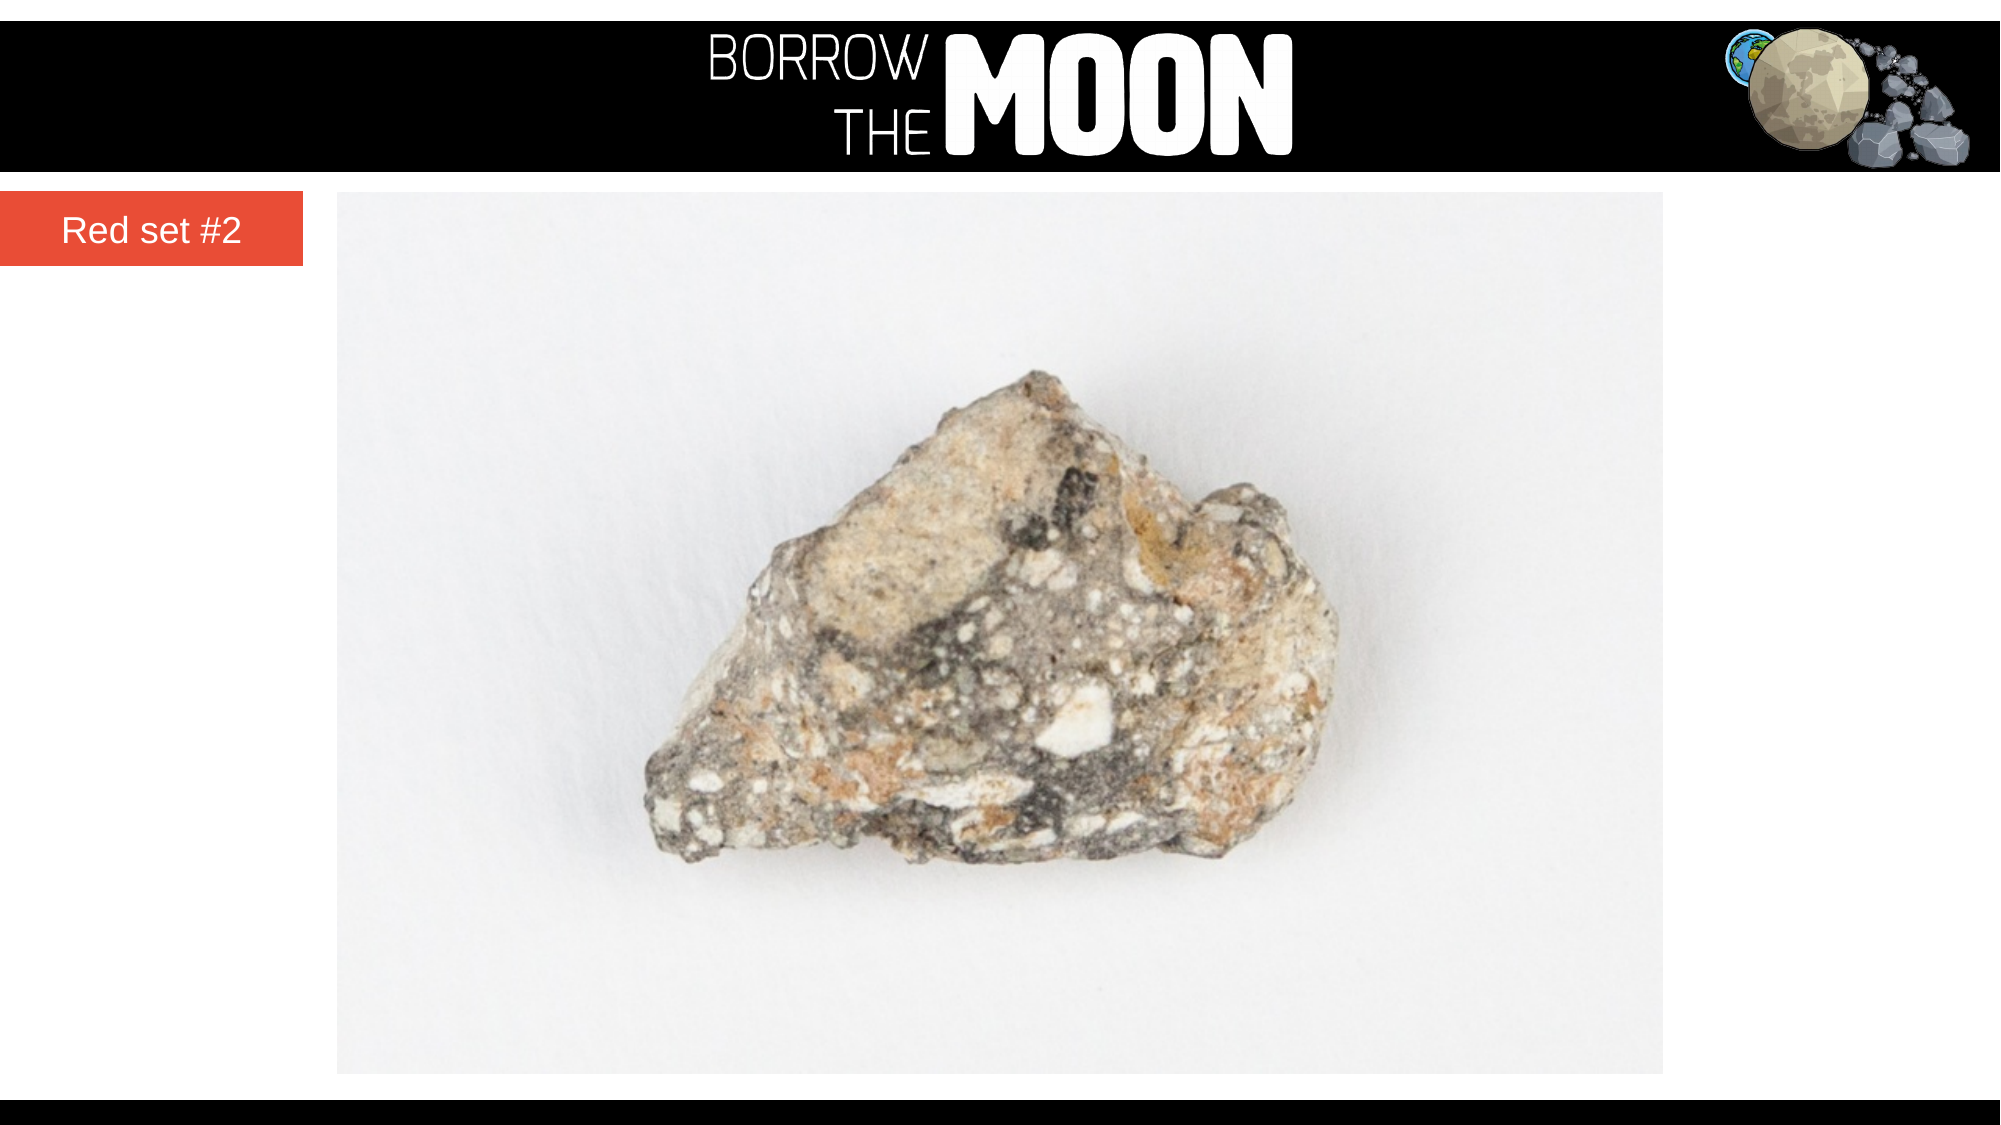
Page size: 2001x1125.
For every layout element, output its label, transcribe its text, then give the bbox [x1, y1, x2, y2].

text_box Red set #2 [0, 191, 303, 266]
picture [337, 192, 1663, 1074]
